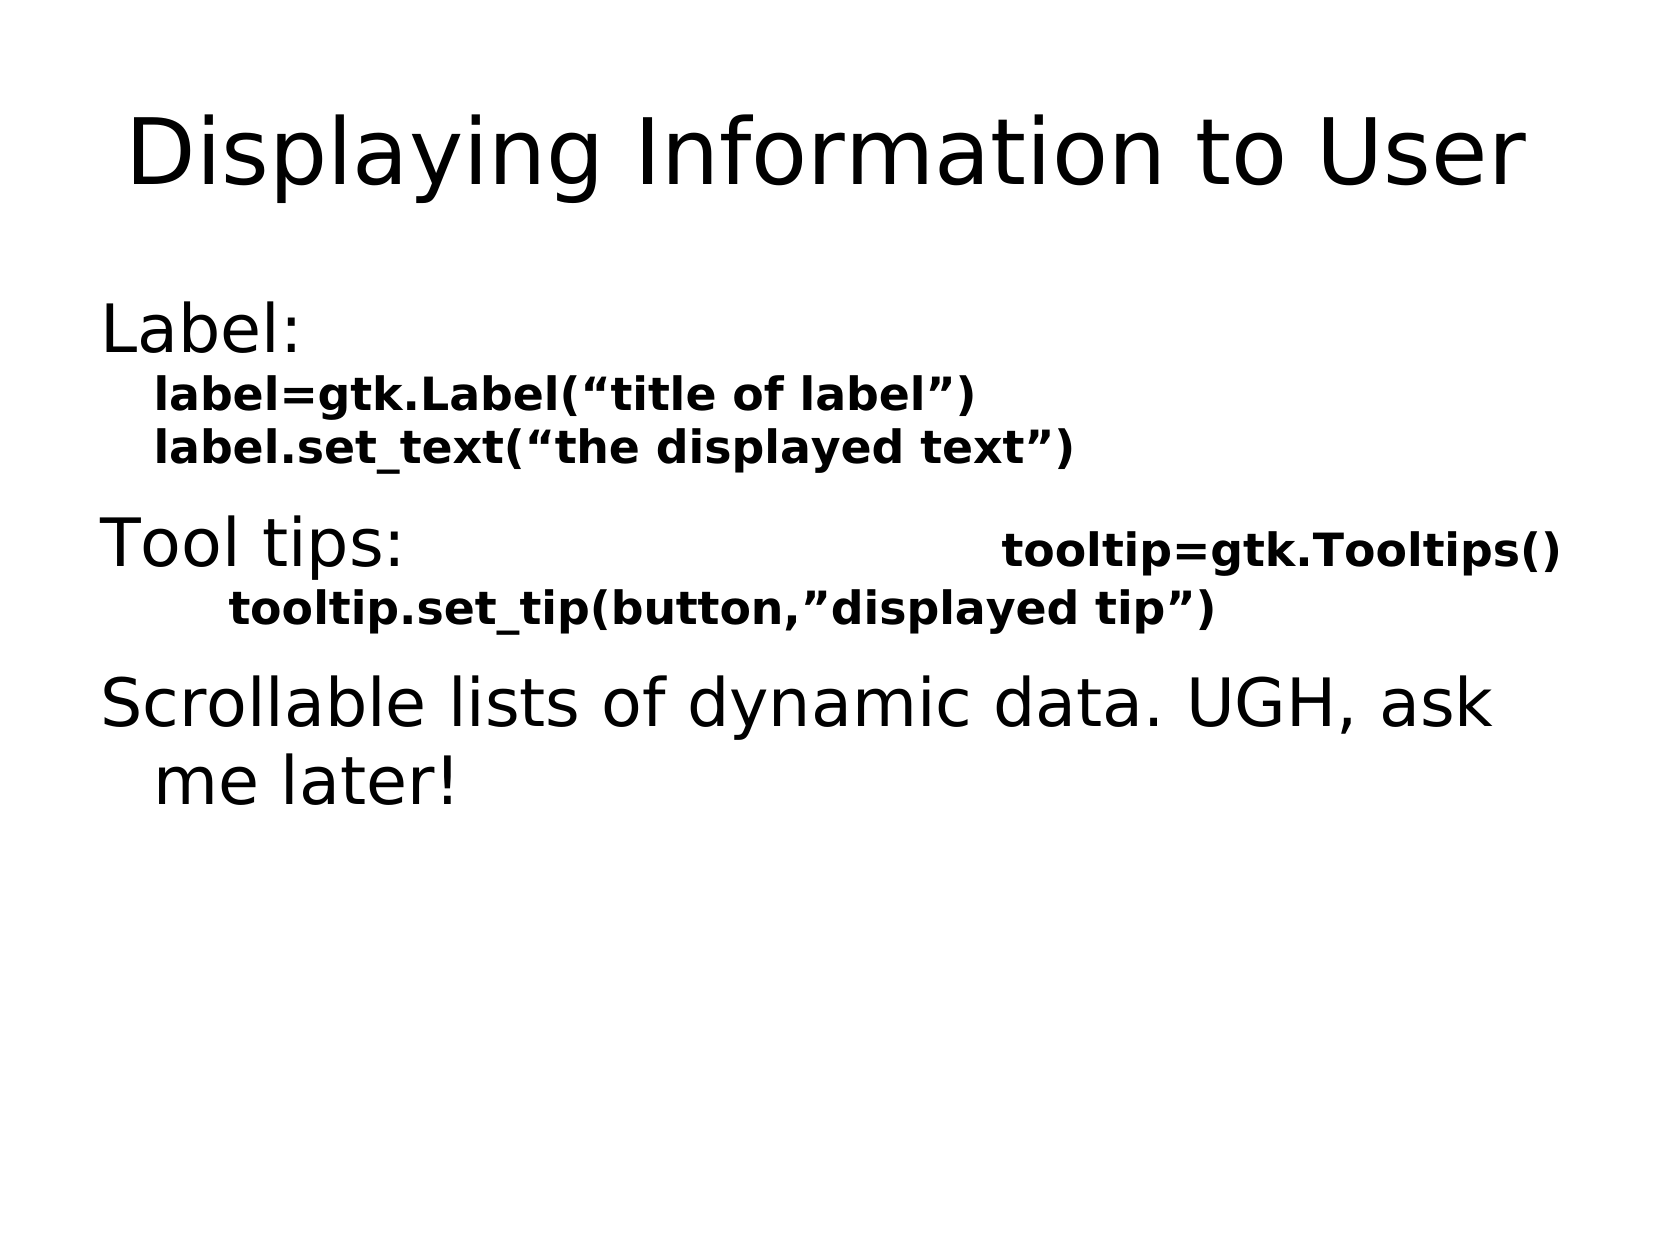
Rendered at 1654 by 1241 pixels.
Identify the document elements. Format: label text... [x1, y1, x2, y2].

list Label: label=gtk.Label(“title of label”) label.set_text(“the displayed text”) Tool tips: tooltip=gtk.Tooltips() tooltip.set_tip(button,”displayed tip”) Scrollable lists of dynamic data. UGH, ask me later! [82, 290, 1571, 1109]
title Displaying Information to User [82, 49, 1571, 257]
